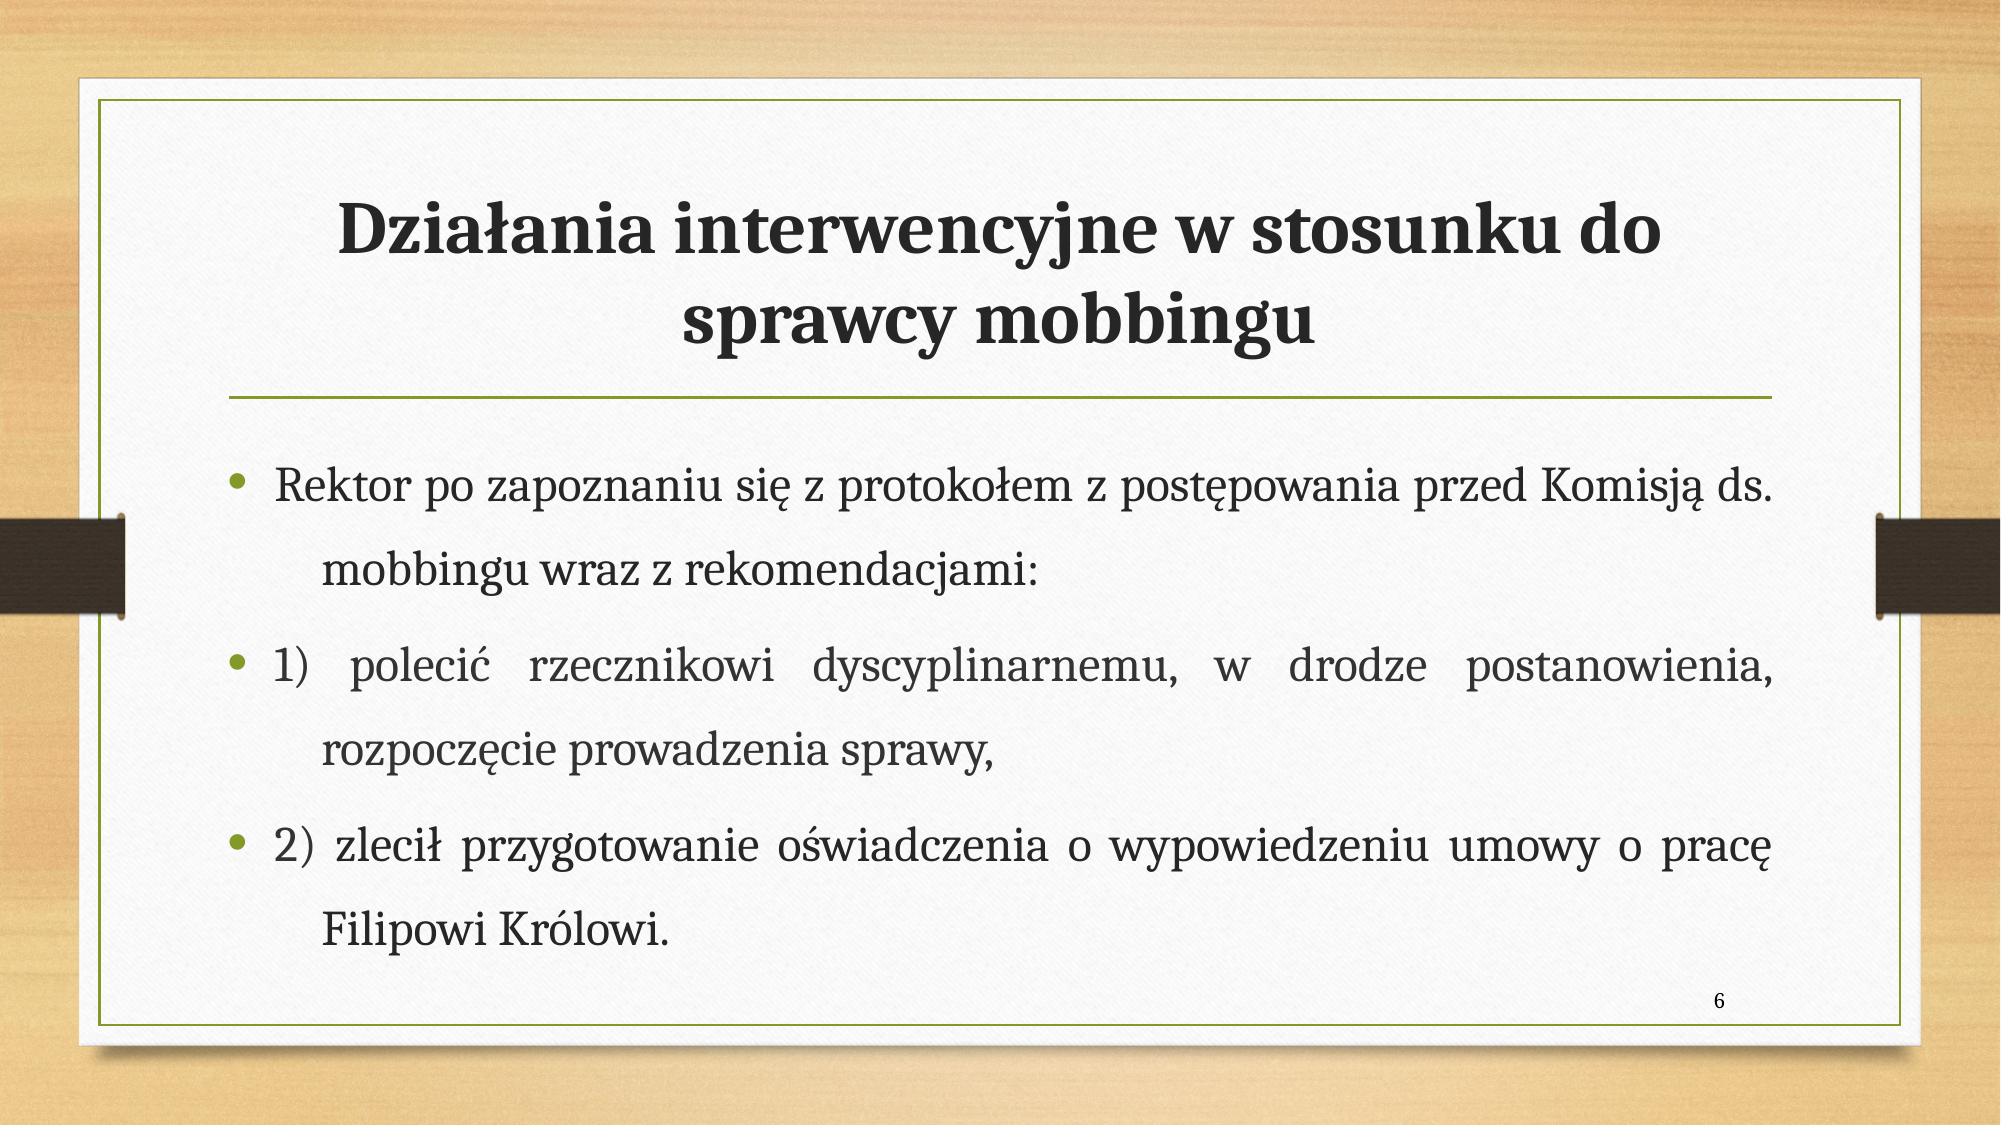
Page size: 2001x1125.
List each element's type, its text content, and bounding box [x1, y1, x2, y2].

text_box [1698, 979, 1788, 1026]
title Działania interwencyjne w stosunku do sprawcy mobbingu [212, 161, 1788, 376]
list Rektor po zapoznaniu się z protokołem z postępowania przed Komisją ds. mobbingu wraz z rekomendacjami: 1) polecić rzecznikowi dyscyplinarnemu, w drodze postanowienia, rozpoczęcie prowadzenia sprawy, 2) zlecił przygotowanie oświadczenia o wypowiedzeniu umowy o pracę Filipowi Królowi. [212, 419, 1788, 964]
